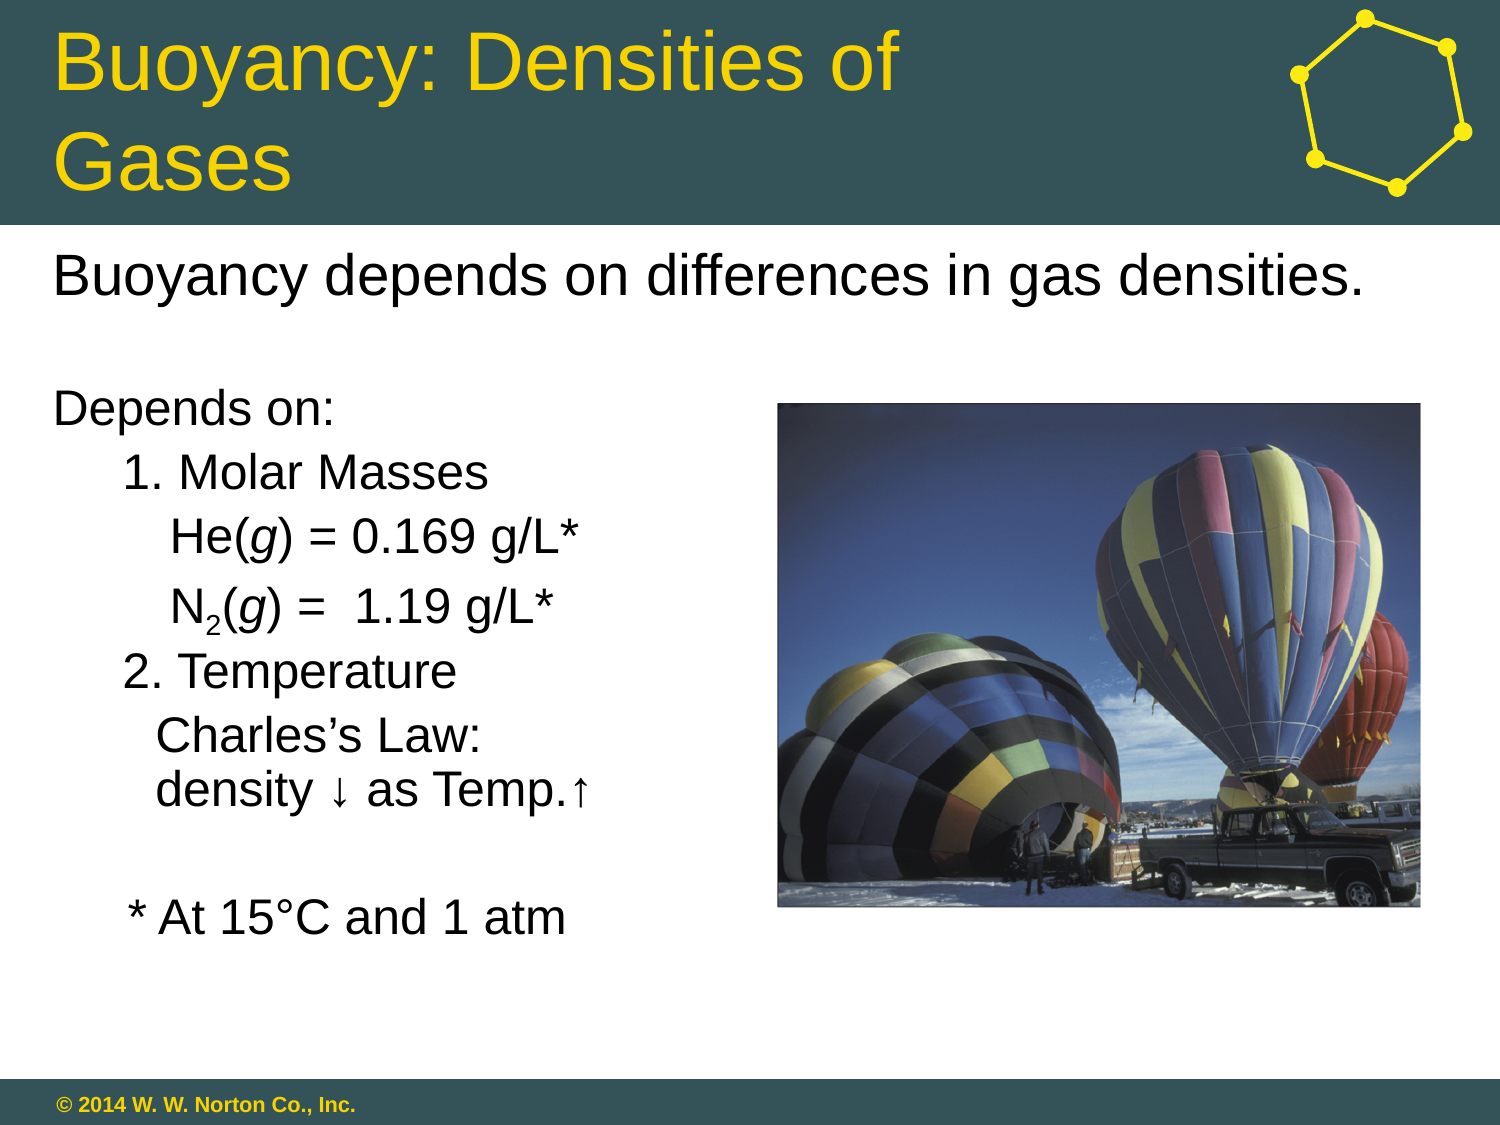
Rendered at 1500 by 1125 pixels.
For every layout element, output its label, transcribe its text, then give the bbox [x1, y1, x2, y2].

title Buoyancy: Densities of Gases [37, 19, 1118, 195]
list Buoyancy depends on differences in gas densities. Depends on: 1. Molar Masses He(g) = 0.169 g/L* N2(g) = 1.19 g/L* 2. Temperature Charles’s Law: density ↓ as Temp.↑ * At 15°C and 1 atm [37, 237, 1463, 1121]
chart [770, 396, 1428, 912]
